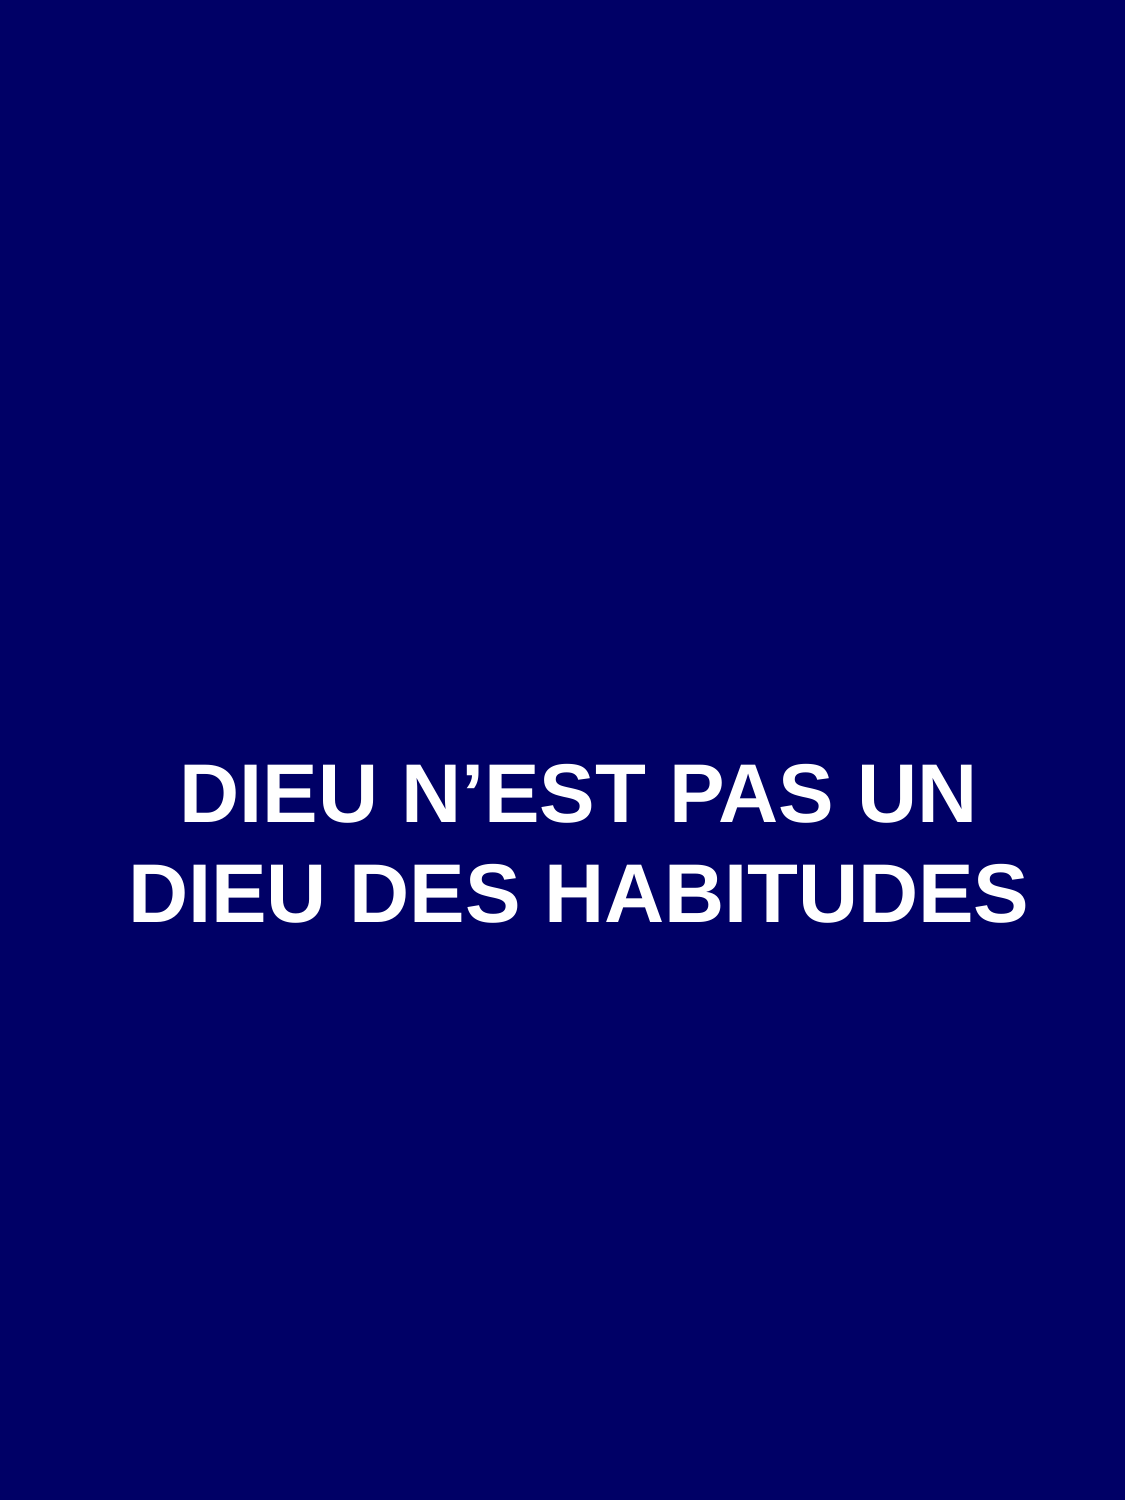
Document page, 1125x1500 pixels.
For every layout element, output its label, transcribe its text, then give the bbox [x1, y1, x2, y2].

text_box DIEU N’EST PAS UN DIEU DES HABITUDES [82, 732, 1075, 1027]
